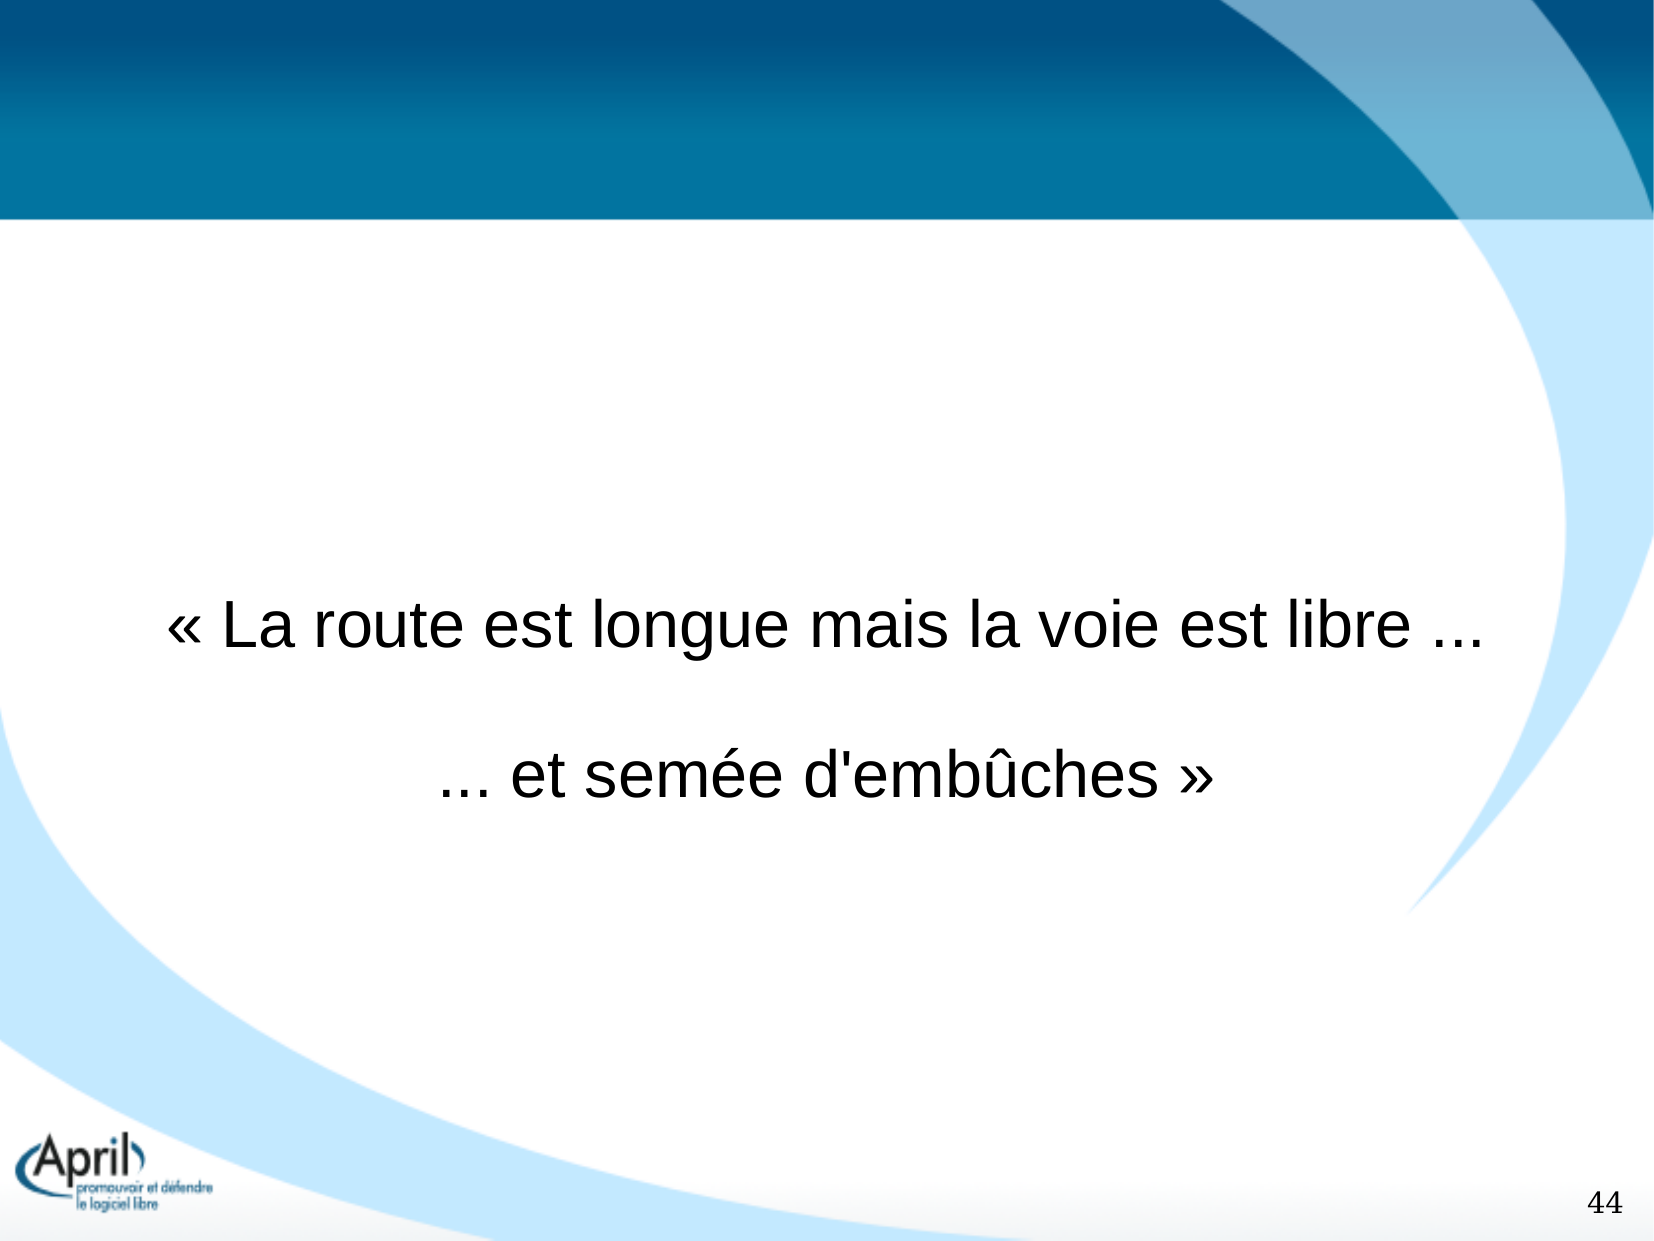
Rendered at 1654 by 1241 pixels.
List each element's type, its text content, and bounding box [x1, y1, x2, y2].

subtitle « La route est longue mais la voie est libre ... ... et semée d'embûches » [82, 297, 1571, 1102]
picture [0, 0, 1654, 1241]
title [76, 7, 1565, 200]
